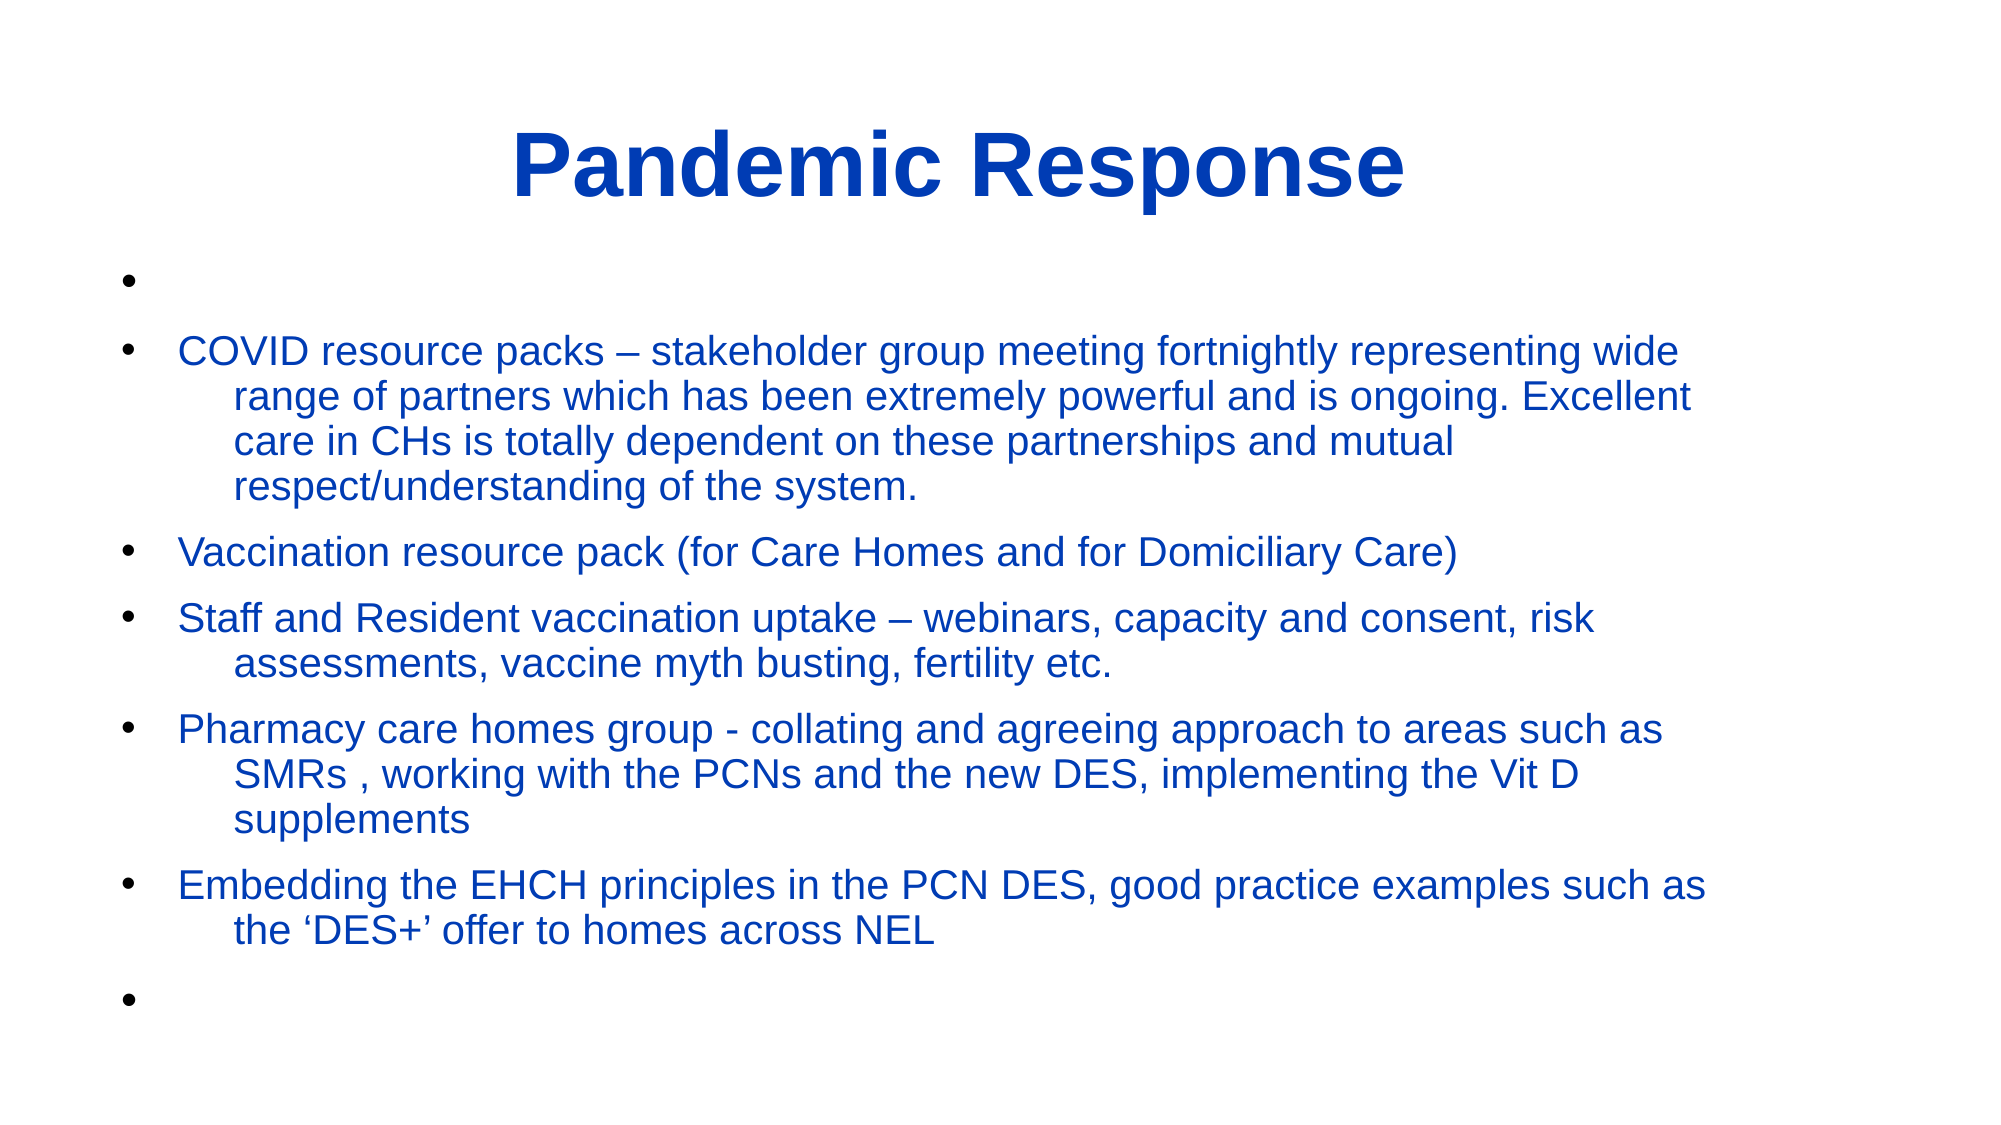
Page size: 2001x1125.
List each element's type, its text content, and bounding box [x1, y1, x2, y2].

subtitle COVID resource packs – stakeholder group meeting fortnightly representing wide range of partners which has been extremely powerful and is ongoing. Excellent care in CHs is totally dependent on these partnerships and mutual respect/understanding of the system. Vaccination resource pack (for Care Homes and for Domiciliary Care) Staff and Resident vaccination uptake – webinars, capacity and consent, risk assessments, vaccine myth busting, fertility etc. Pharmacy care homes group - collating and agreeing approach to areas such as SMRs , working with the PCNs and the new DES, implementing the Vit D supplements Embedding the EHCH principles in the PCN DES, good practice examples such as the ‘DES+’ offer to homes across NEL [106, 246, 1774, 995]
title Pandemic Response [209, 109, 1710, 221]
